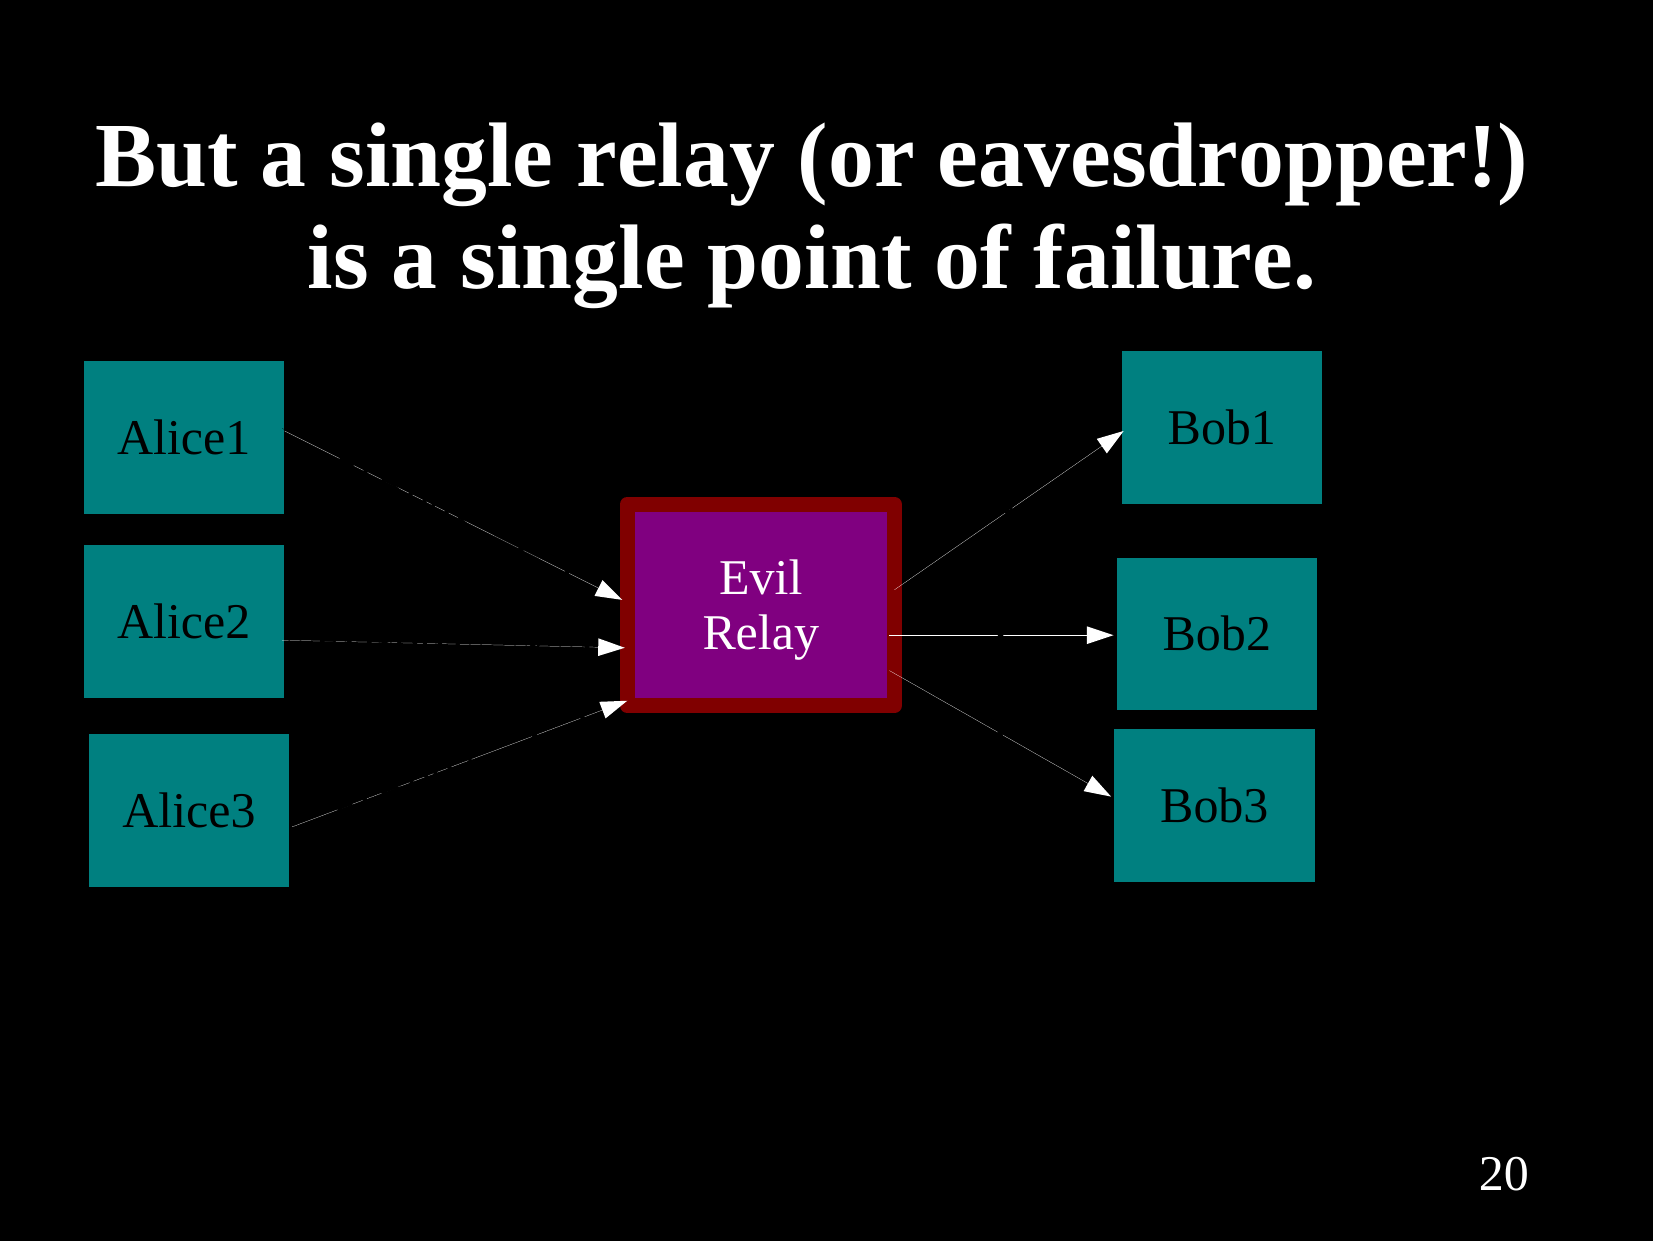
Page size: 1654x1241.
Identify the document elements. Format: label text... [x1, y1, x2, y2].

title But a single relay (or eavesdropper!) is a single point of failure. [93, 95, 1534, 318]
text_box Bob1 [1121, 350, 1323, 505]
text_box Bob3 [1113, 728, 1316, 883]
text_box Alice1 [83, 360, 285, 515]
text_box Alice2 [83, 544, 285, 699]
text_box Bob2 [1116, 557, 1318, 711]
text_box Evil Relay [627, 504, 895, 706]
text_box Alice3 [88, 733, 290, 888]
